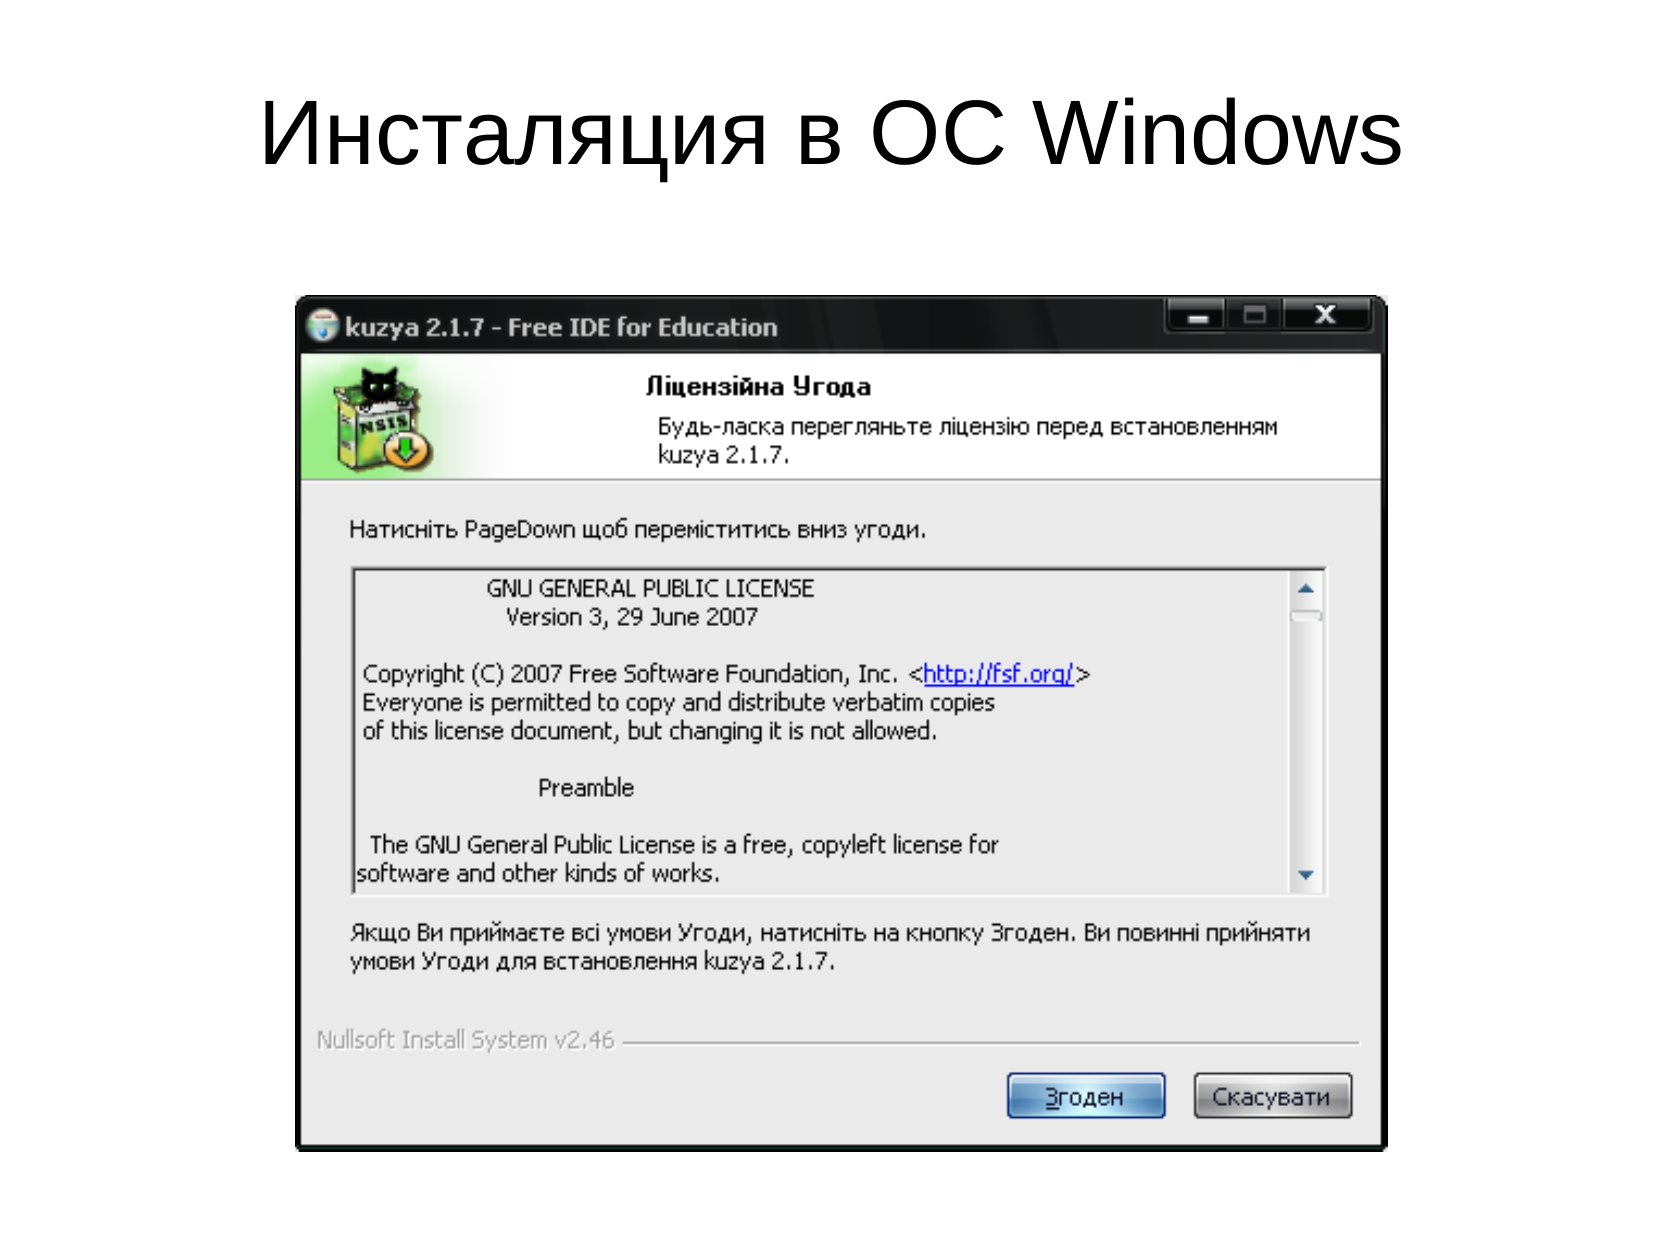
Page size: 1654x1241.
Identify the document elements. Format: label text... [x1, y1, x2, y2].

picture [295, 295, 1388, 1152]
title Инсталяция в ОС Windows [88, 32, 1577, 340]
